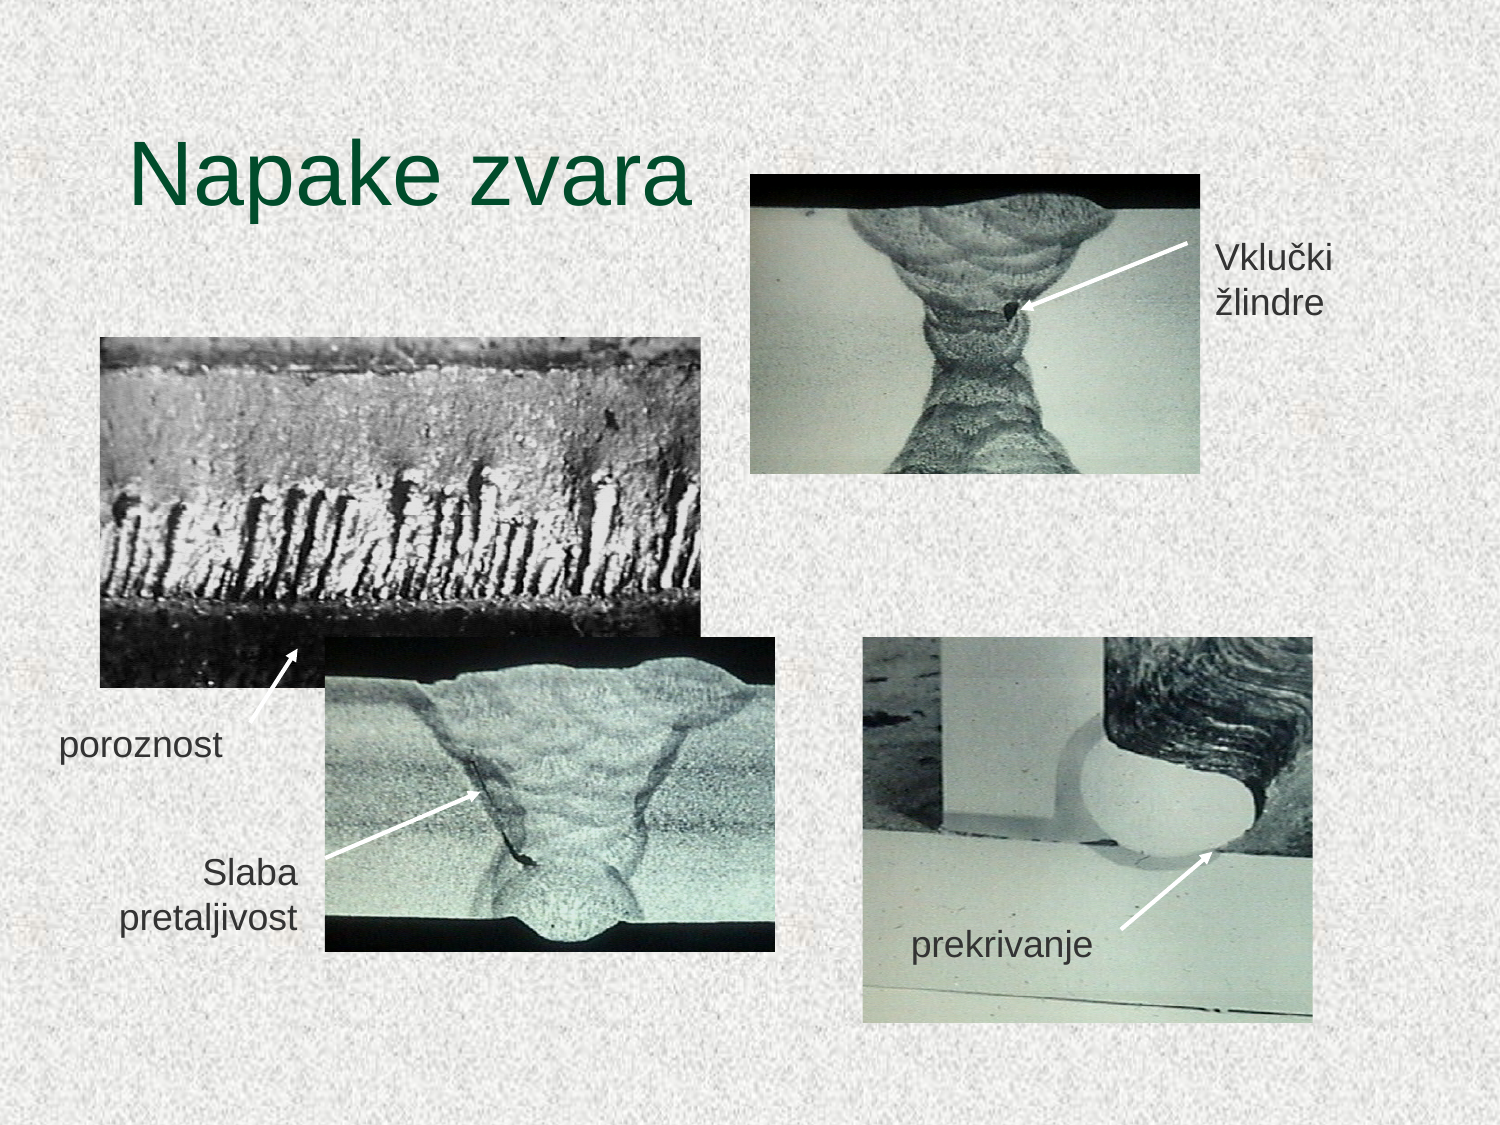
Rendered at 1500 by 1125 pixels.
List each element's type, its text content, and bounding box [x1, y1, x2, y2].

text_box Slaba pretaljivost [75, 840, 313, 946]
text_box Vklučki žlindre [1200, 225, 1438, 330]
text_box poroznost [0, 712, 238, 773]
text_box prekrivanje [871, 912, 1108, 972]
picture [0, 0, 1500, 1125]
title Napake zvara [112, 74, 1388, 263]
